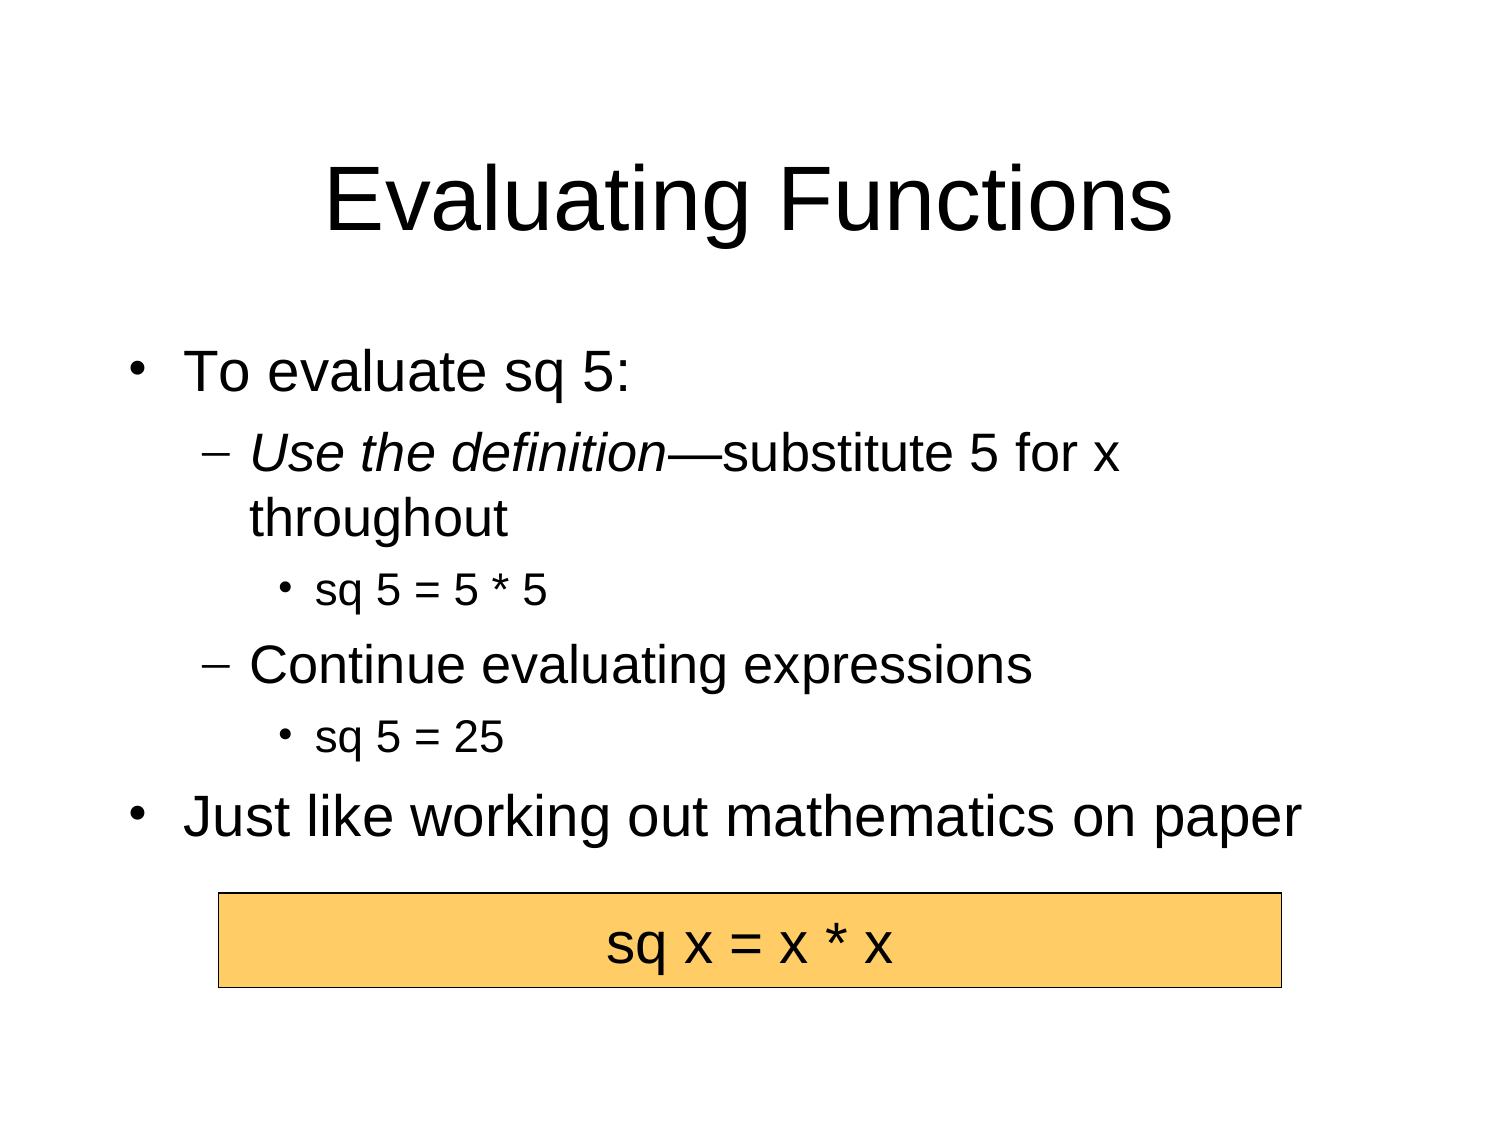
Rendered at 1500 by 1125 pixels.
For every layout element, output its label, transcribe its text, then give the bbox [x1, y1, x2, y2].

text_box sq x = x * x [218, 893, 1282, 988]
title Evaluating Functions [112, 99, 1388, 288]
list To evaluate sq 5: Use the definition—substitute 5 for x throughout sq 5 = 5 * 5 Continue evaluating expressions sq 5 = 25 Just like working out mathematics on paper [112, 324, 1388, 1000]
